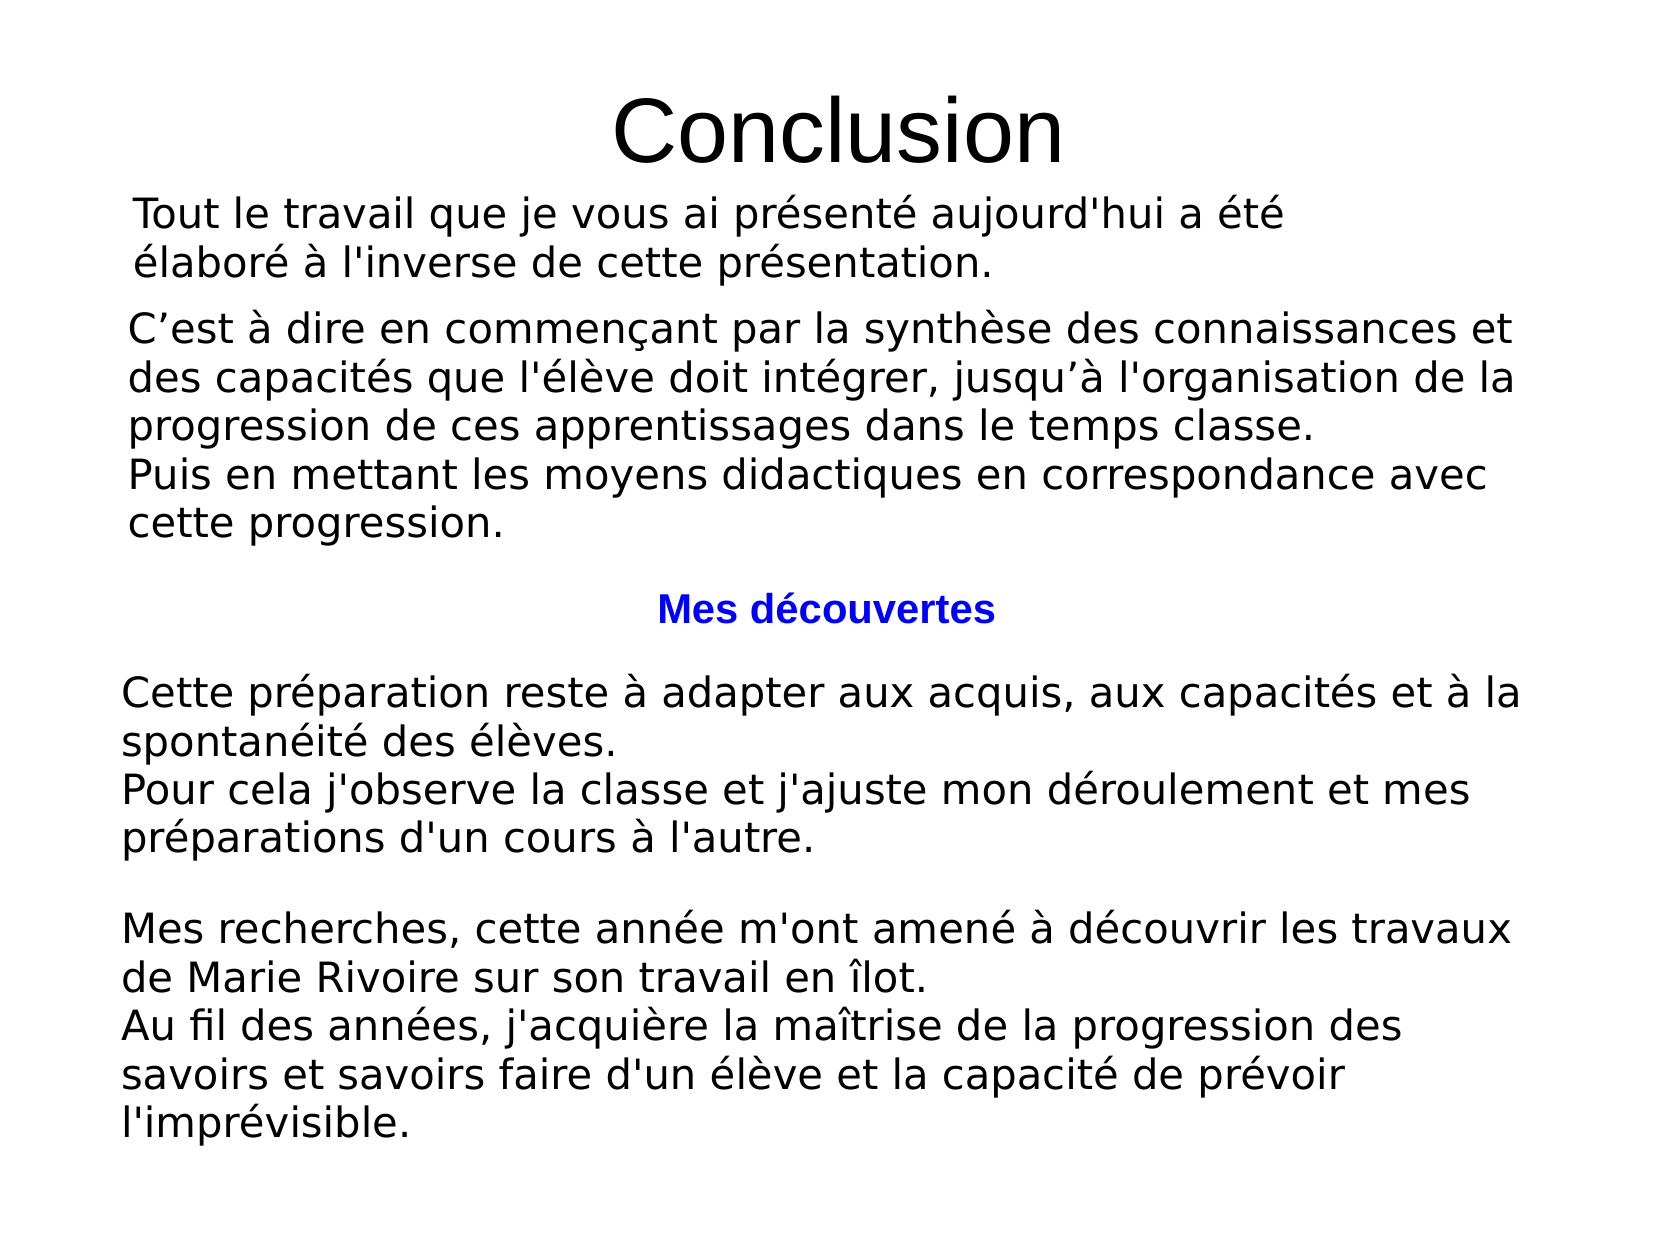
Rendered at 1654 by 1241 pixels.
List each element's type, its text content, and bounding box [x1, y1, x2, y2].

title Conclusion [531, 73, 1146, 182]
text_box Tout le travail que je vous ai présenté aujourd'hui a été élaboré à l'inverse de cette présentation. [118, 182, 1418, 296]
text_box Cette préparation reste à adapter aux acquis, aux capacités et à la spontanéité des élèves. Pour cela j'observe la classe et j'ajuste mon déroulement et mes préparations d'un cours à l'autre. [106, 661, 1571, 873]
text_box Mes recherches, cette année m'ont amené à découvrir les travaux de Marie Rivoire sur son travail en îlot. Au fil des années, j'acquière la maîtrise de la progression des savoirs et savoirs faire d'un élève et la capacité de prévoir l'imprévisible. [106, 897, 1548, 1158]
text_box C’est à dire en commençant par la synthèse des connaissances et des capacités que l'élève doit intégrer, jusqu’à l'organisation de la progression de ces apprentissages dans le temps classe. Puis en mettant les moyens didactiques en correspondance avec cette progression. [112, 297, 1578, 558]
text_box Mes découvertes [637, 578, 1016, 657]
